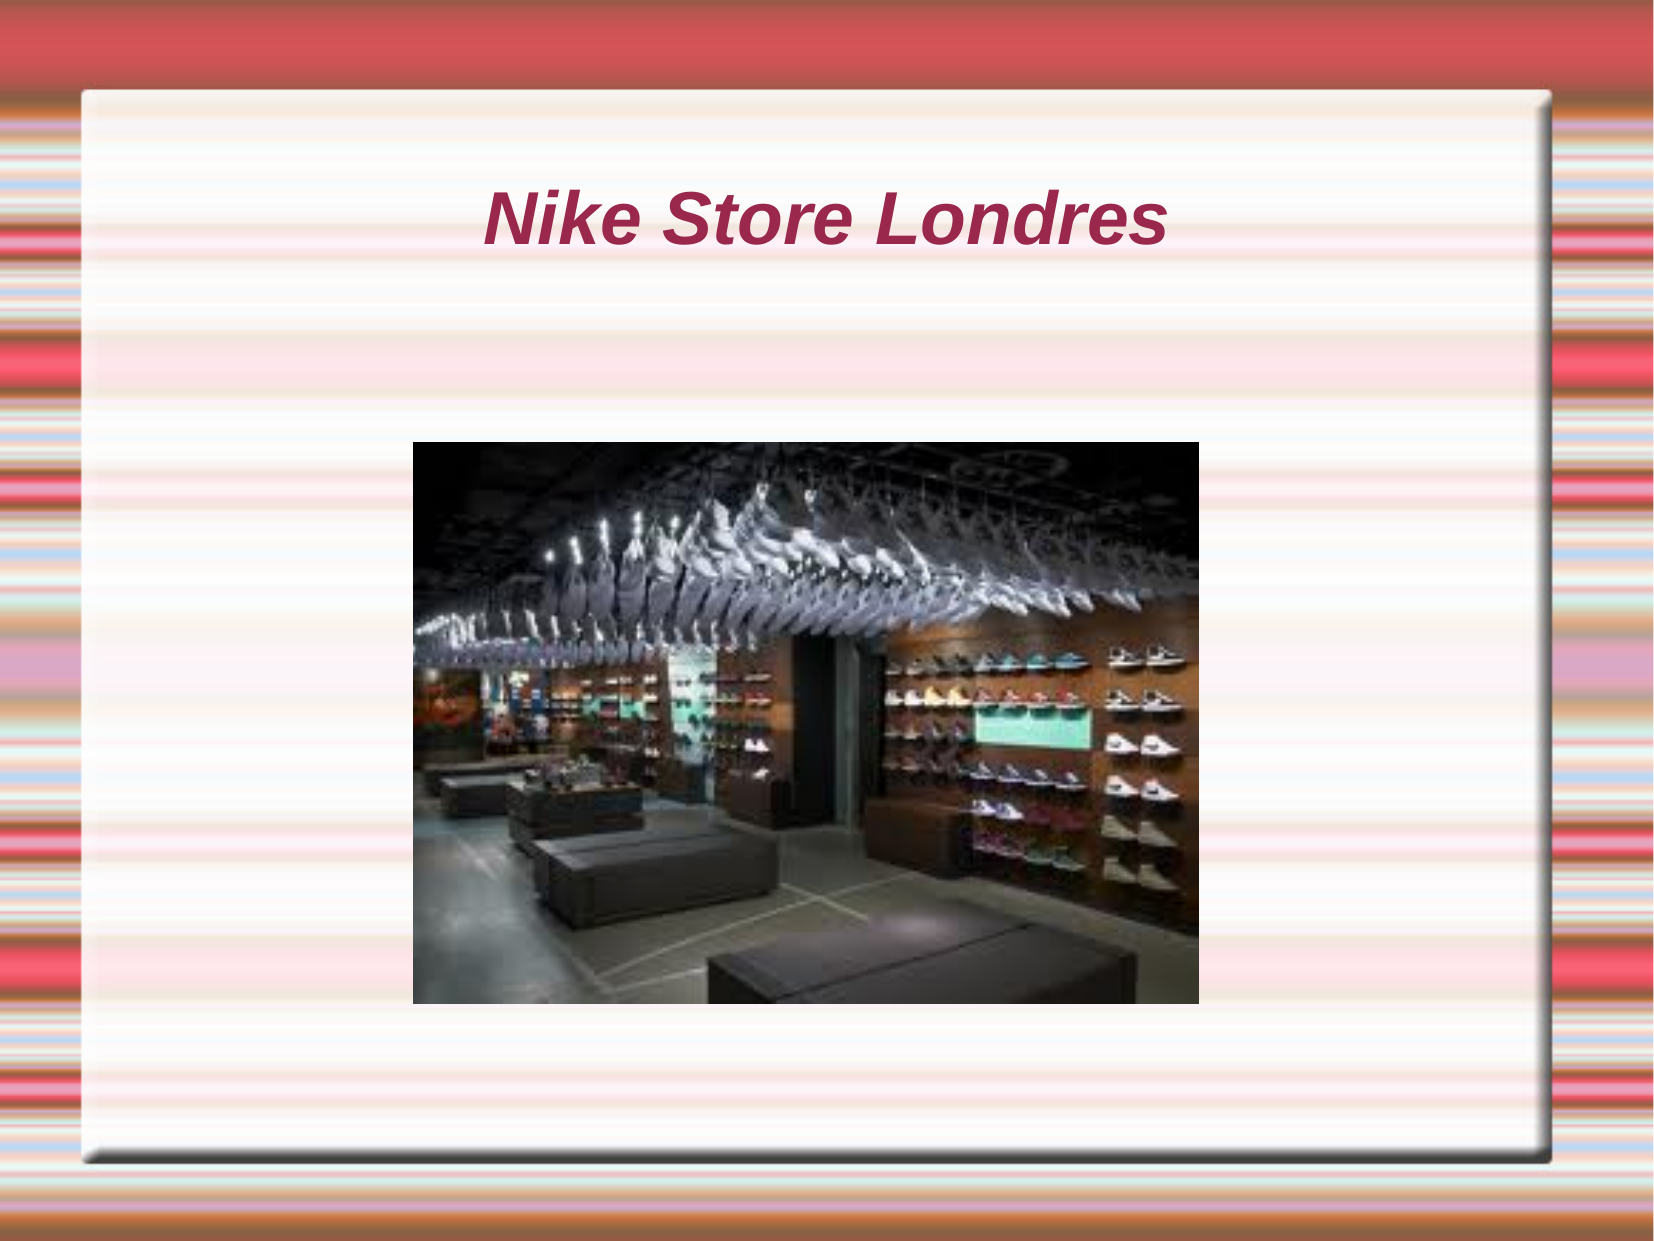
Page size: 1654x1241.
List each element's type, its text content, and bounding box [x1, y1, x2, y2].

title Nike Store Londres [121, 114, 1534, 322]
picture [0, 0, 1654, 1241]
